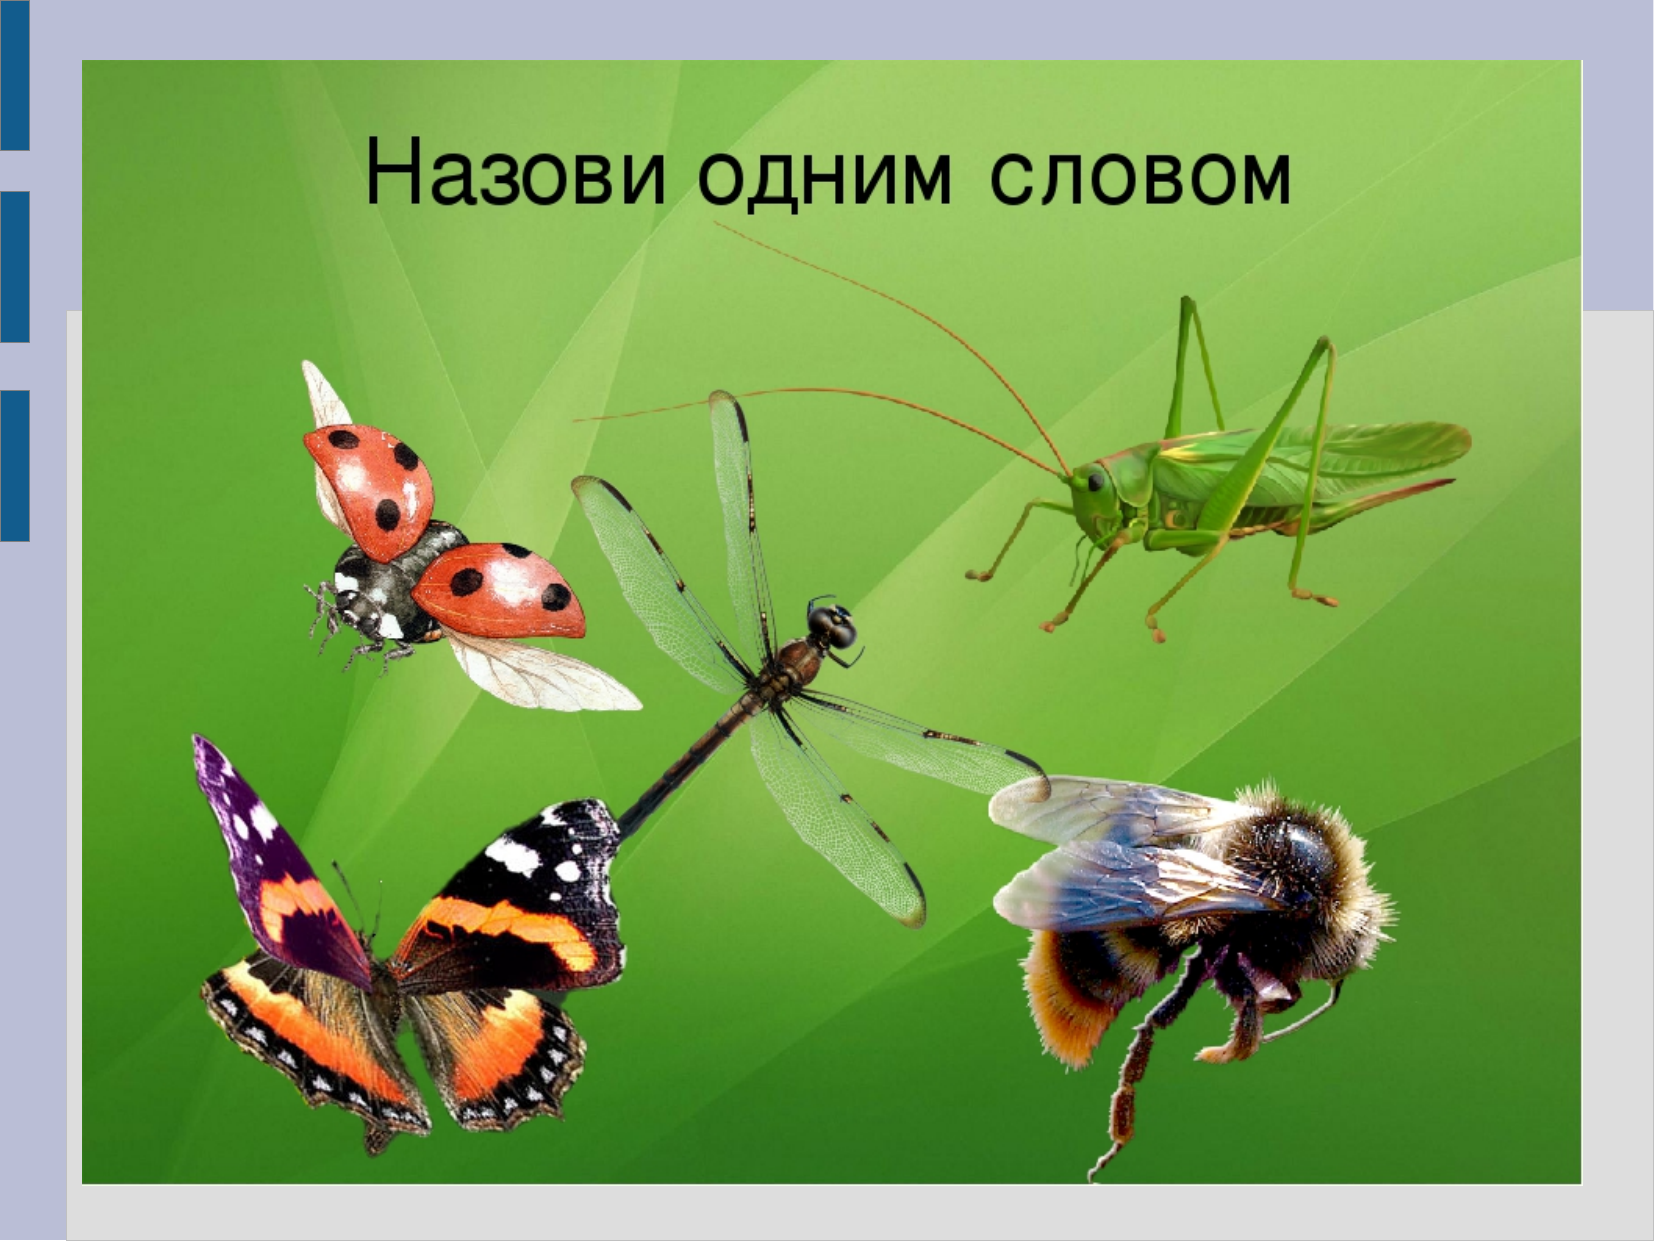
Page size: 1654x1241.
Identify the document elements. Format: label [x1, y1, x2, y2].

picture [82, 60, 1583, 1186]
